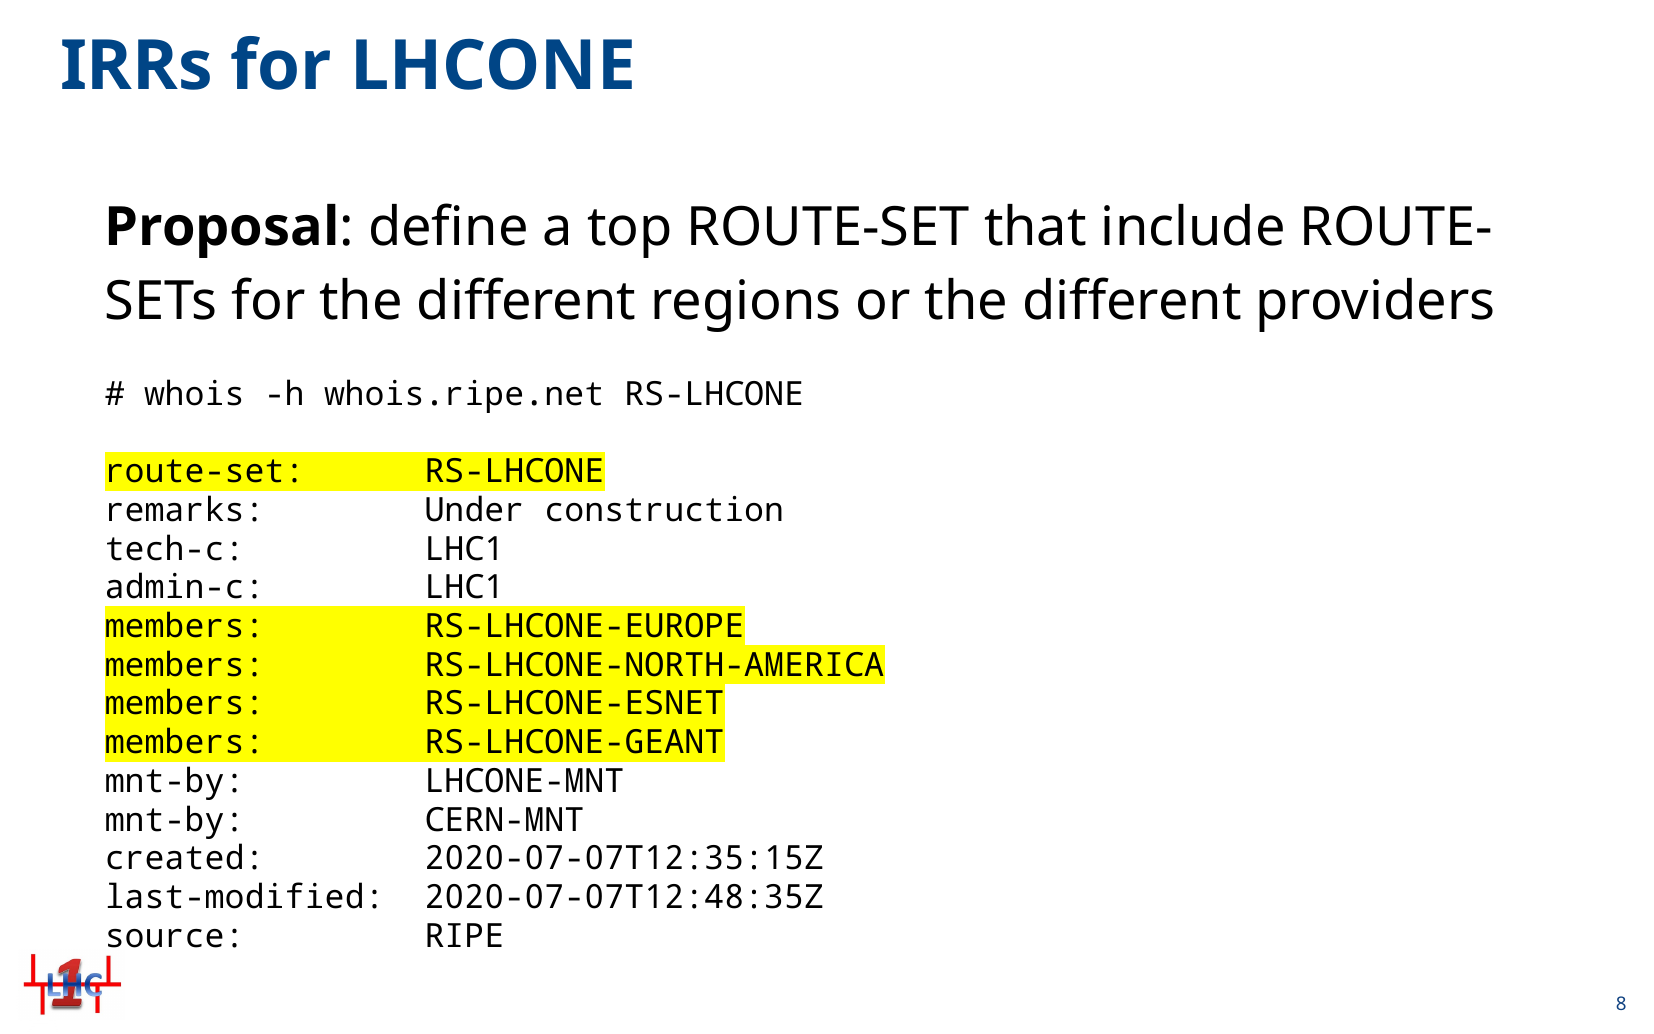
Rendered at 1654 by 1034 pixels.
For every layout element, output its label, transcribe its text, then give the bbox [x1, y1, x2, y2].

picture [16, 949, 90, 1032]
text_box Proposal: define a top ROUTE-SET that include ROUTE-SETs for the different regions or the different providers # whois -h whois.ripe.net RS-LHCONE route-set: RS-LHCONE remarks: Under construction tech-c: LHC1 admin-c: LHC1 members: RS-LHCONE-EUROPE members: RS-LHCONE-NORTH-AMERICA members: RS-LHCONE-ESNET members: RS-LHCONE-GEANT mnt-by: LHCONE-MNT mnt-by: CERN-MNT created: 2020-07-07T12:35:15Z last-modified: 2020-07-07T12:48:35Z source: RIPE [90, 180, 1591, 1030]
title IRRs for LHCONE [60, 0, 1528, 138]
